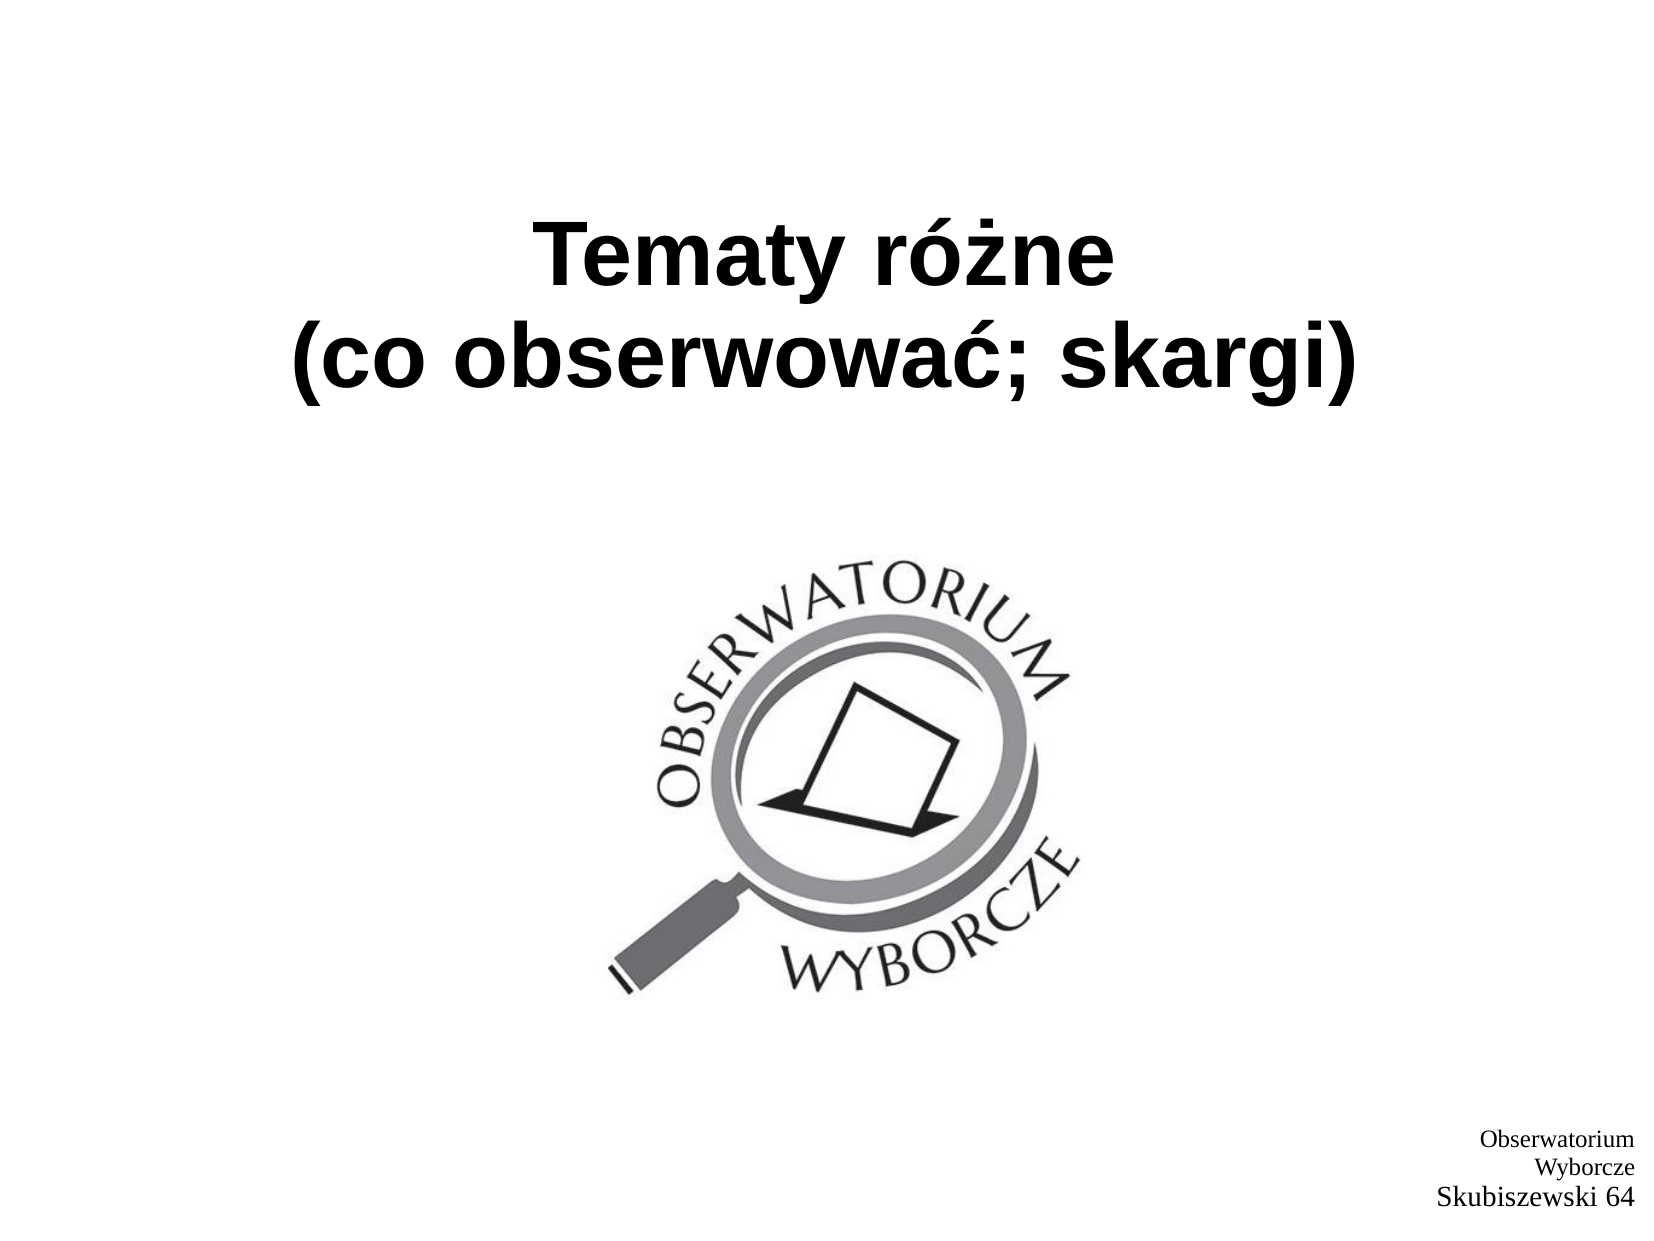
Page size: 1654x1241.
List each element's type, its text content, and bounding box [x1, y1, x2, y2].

picture [450, 554, 1242, 1001]
title Tematy różne (co obserwować; skargi) [80, 99, 1569, 511]
